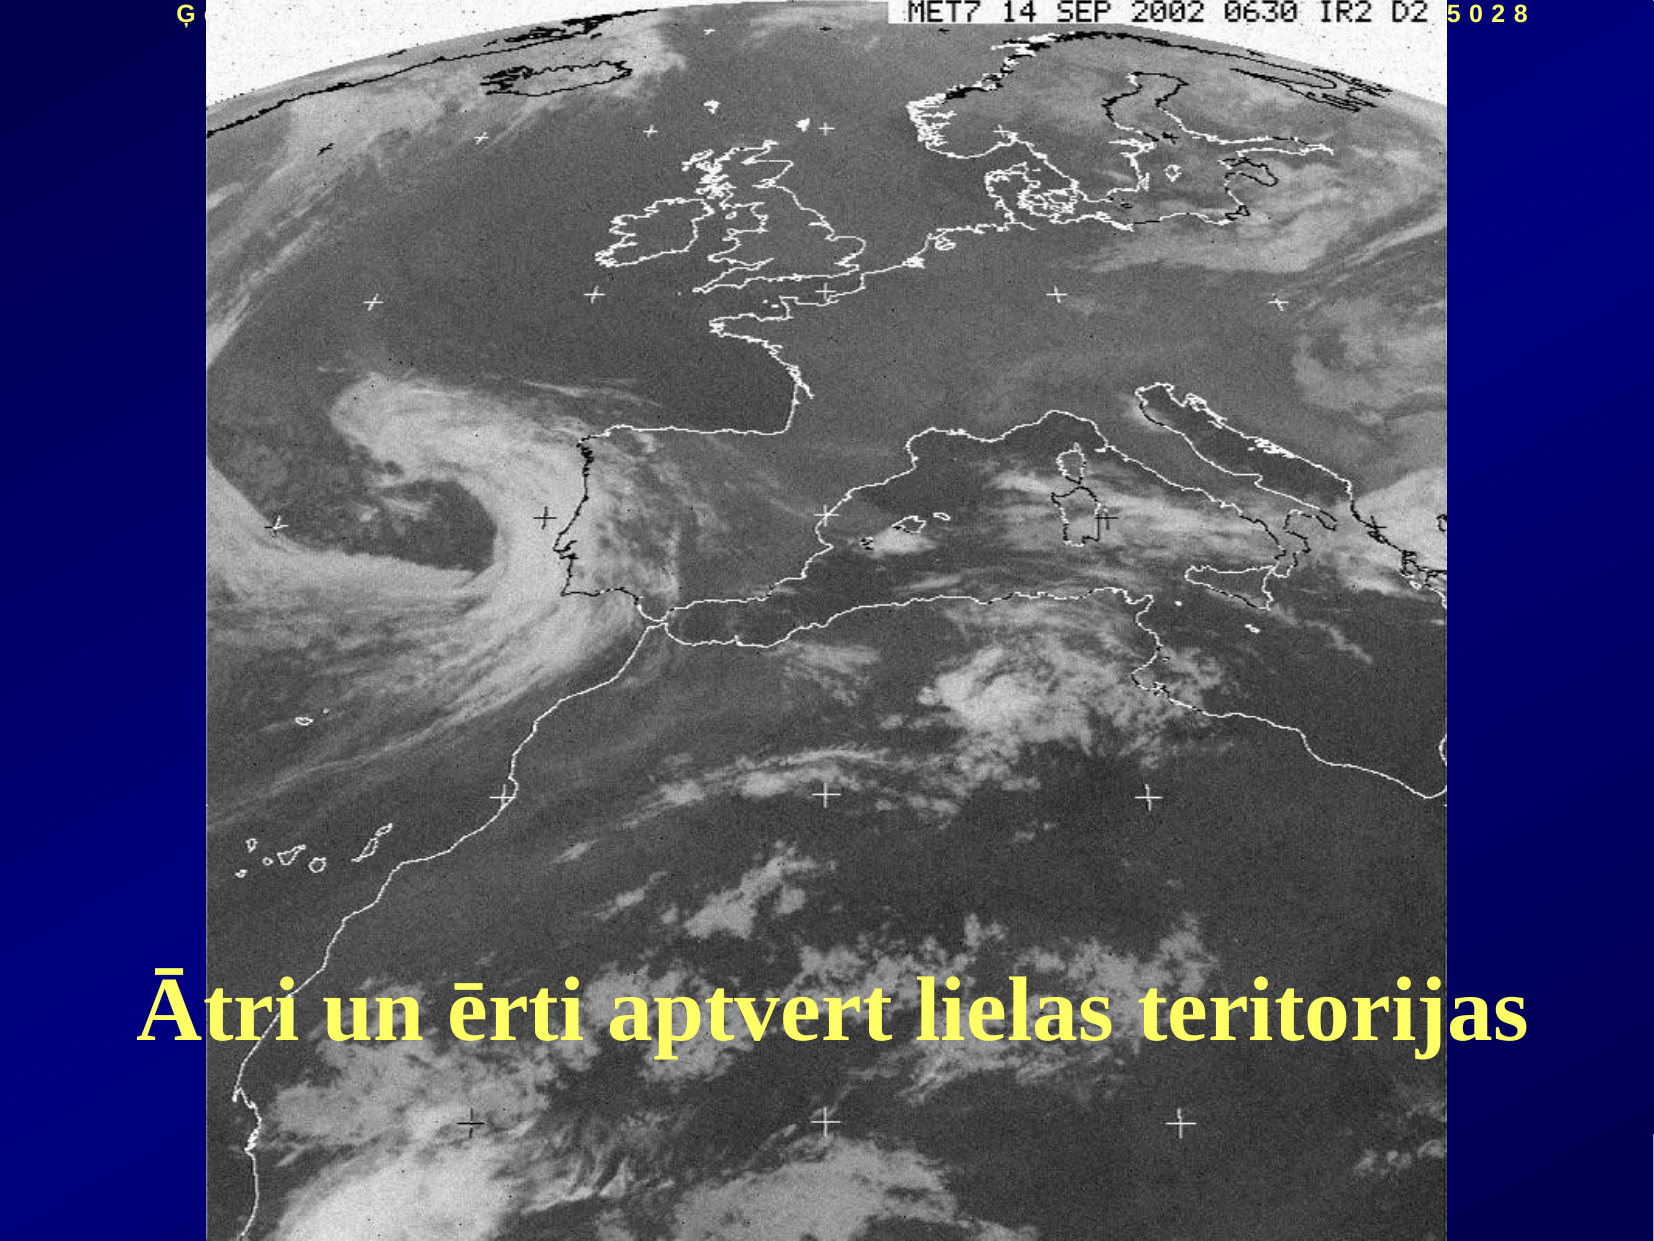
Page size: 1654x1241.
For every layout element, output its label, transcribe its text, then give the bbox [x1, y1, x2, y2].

title Ātri un ērti aptvert lielas teritorijas [128, 902, 1541, 1118]
picture [206, 1118, 1447, 1241]
picture [206, 0, 1447, 902]
